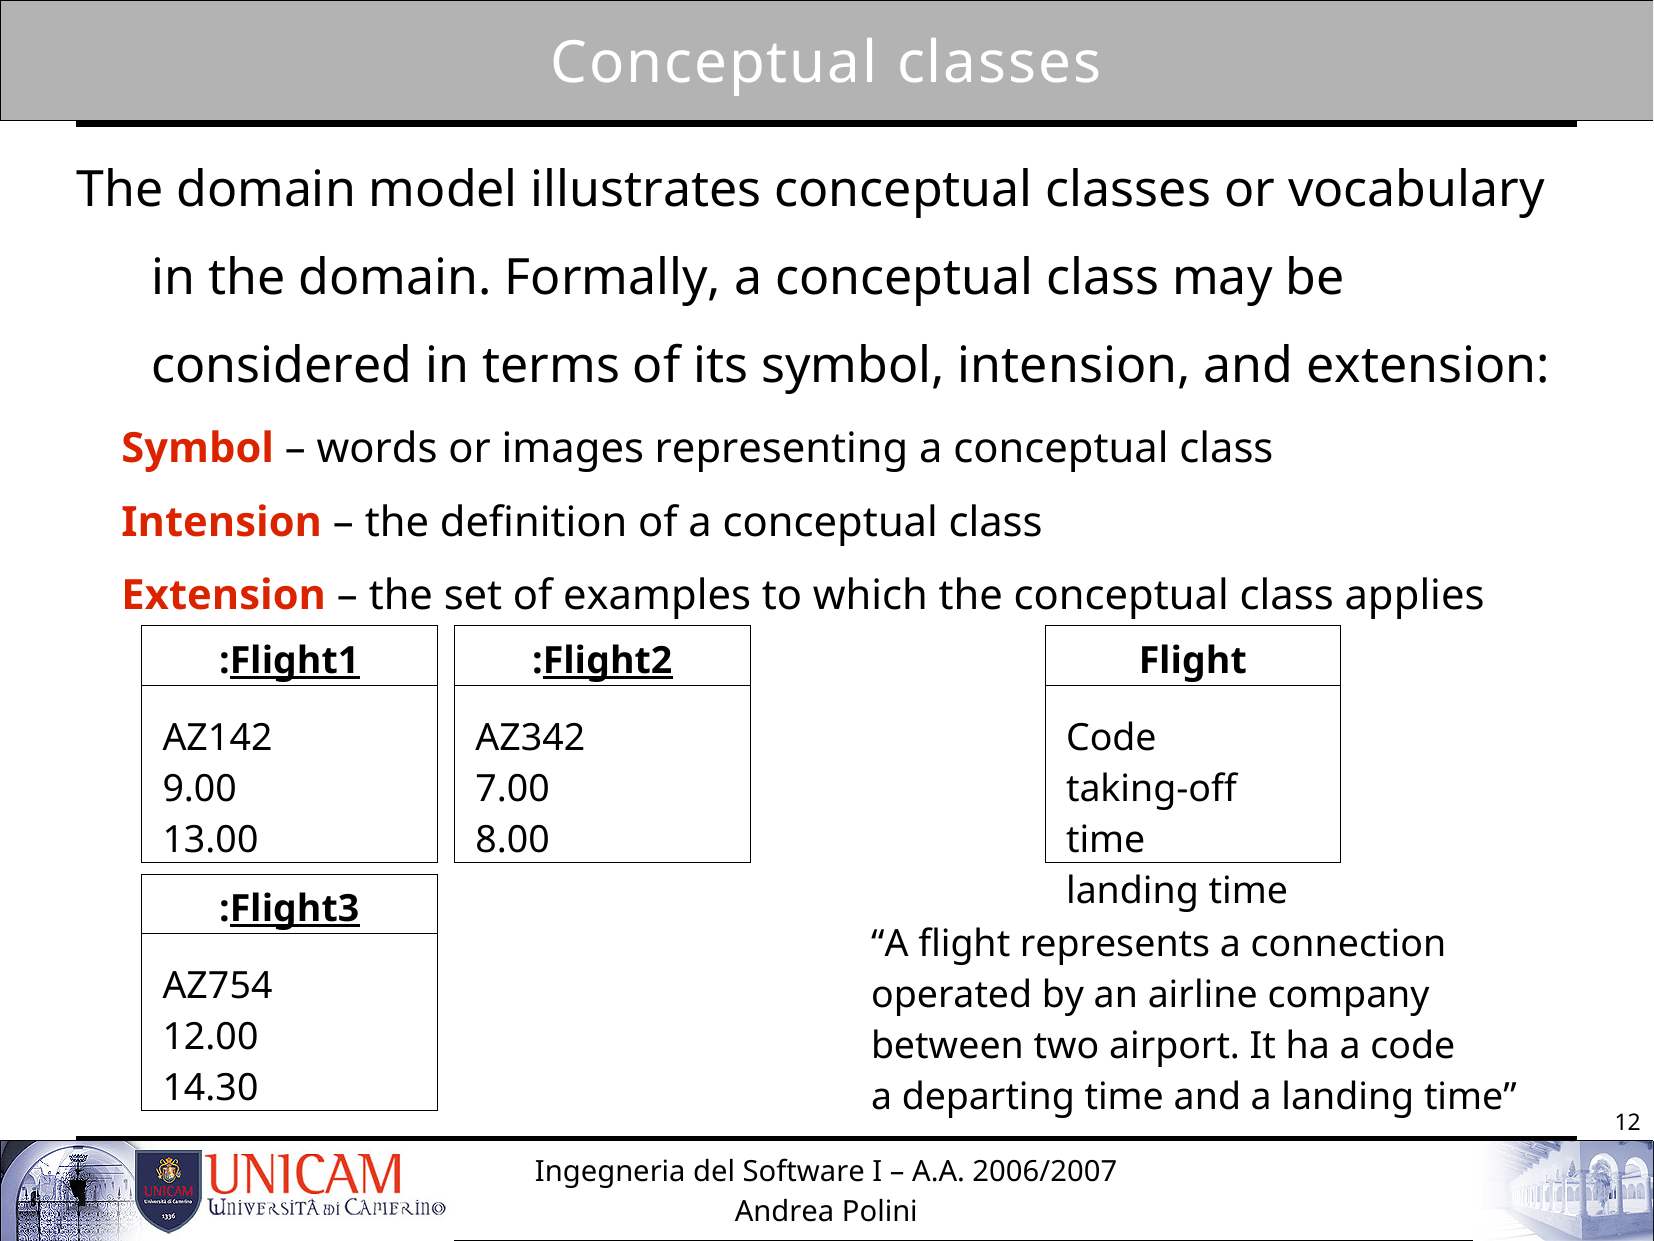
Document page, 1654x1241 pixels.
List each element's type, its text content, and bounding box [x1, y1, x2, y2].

text_box AZ342 7.00 8.00 [460, 702, 751, 854]
text_box AZ754 12.00 14.30 [147, 950, 438, 1102]
text_box :Flight1 [141, 686, 438, 863]
text_box :Flight3 [141, 874, 438, 933]
text_box :Flight2 [454, 625, 751, 685]
text_box “A flight represents a connection operated by an airline company between two airport. It ha a code a departing time and a landing time” [856, 909, 1507, 1106]
picture [0, 1141, 454, 1241]
text_box Code taking-off time landing time [1051, 702, 1341, 854]
text_box AZ142 9.00 13.00 [147, 702, 438, 854]
text_box :Flight3 [141, 934, 438, 1111]
text_box Flight [1045, 686, 1341, 863]
text_box :Flight2 [454, 686, 751, 863]
text_box :Flight1 [141, 625, 438, 685]
title Conceptual classes [0, 0, 1653, 121]
list The domain model illustrates conceptual classes or vocabulary in the domain. Formally, a conceptual class may be considered in terms of its symbol, intension, and extension: Symbol – words or images representing a conceptual class Intension – the definition of a conceptual class Extension – the set of examples to which the conceptual class applies [76, 152, 1577, 671]
text_box Flight [1045, 625, 1341, 685]
picture [1473, 1141, 1654, 1241]
